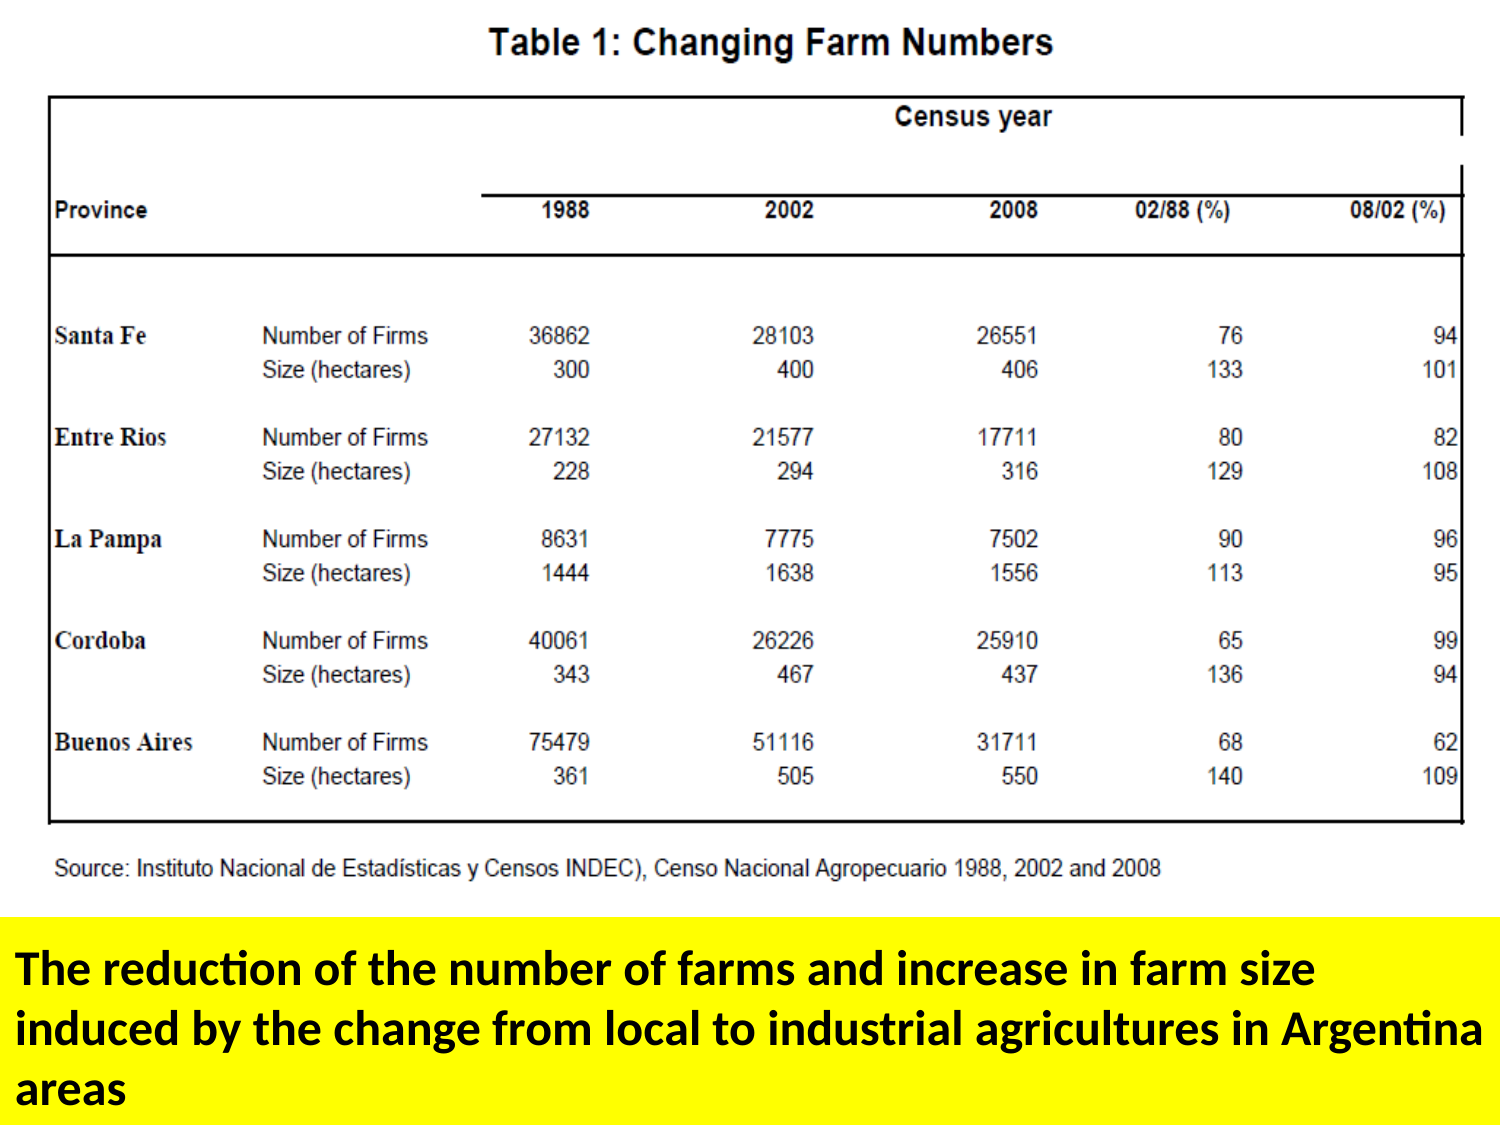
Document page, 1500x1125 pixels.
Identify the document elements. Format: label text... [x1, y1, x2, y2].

text_box The reduction of the number of farms and increase in farm size induced by the change from local to industrial agricultures in Argentina areas [0, 928, 1500, 1123]
picture [0, 0, 1500, 917]
